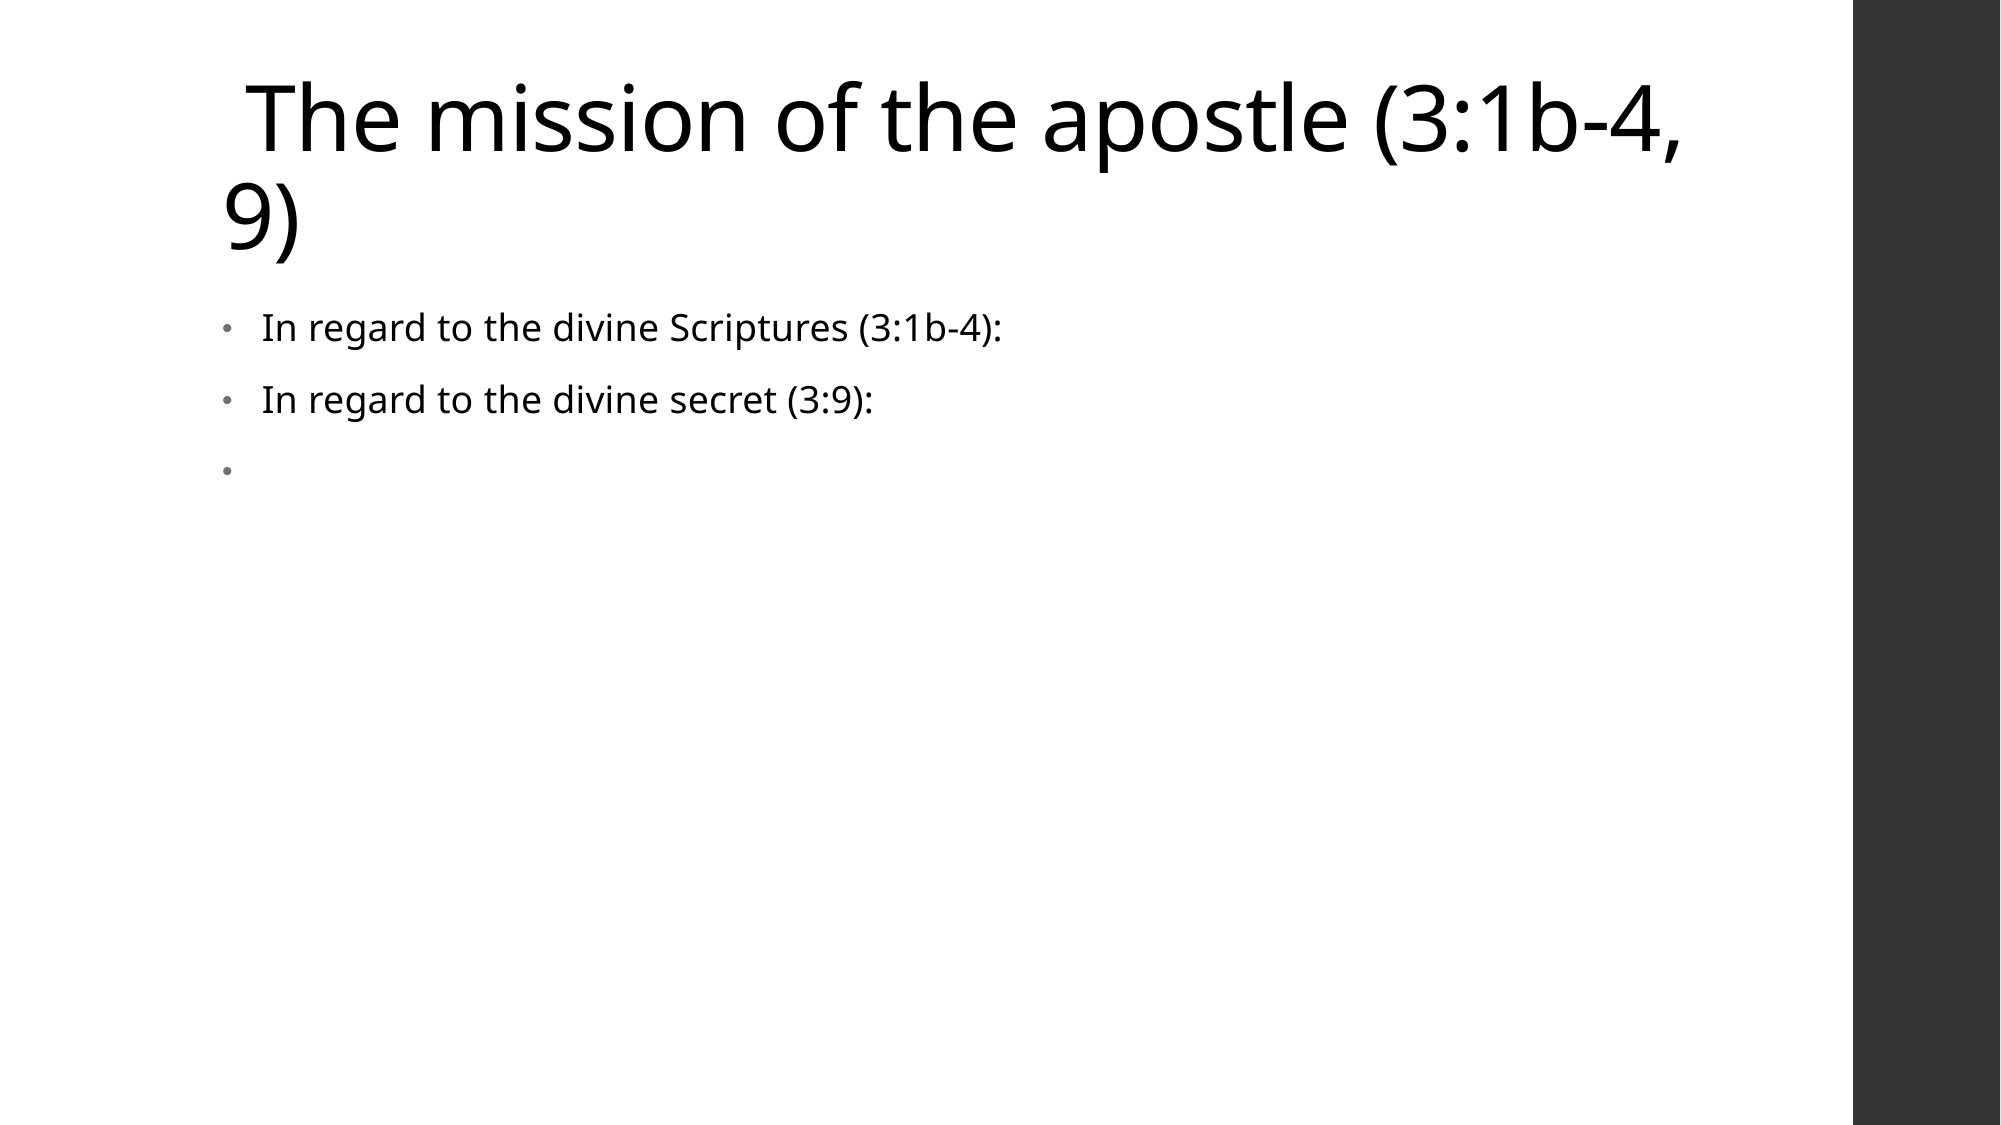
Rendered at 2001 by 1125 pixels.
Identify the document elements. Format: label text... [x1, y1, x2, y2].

list In regard to the divine Scriptures (3:1b-4): In regard to the divine secret (3:9): [206, 299, 1617, 1014]
title The mission of the apostle (3:1b-4, 9) [206, 60, 1797, 278]
